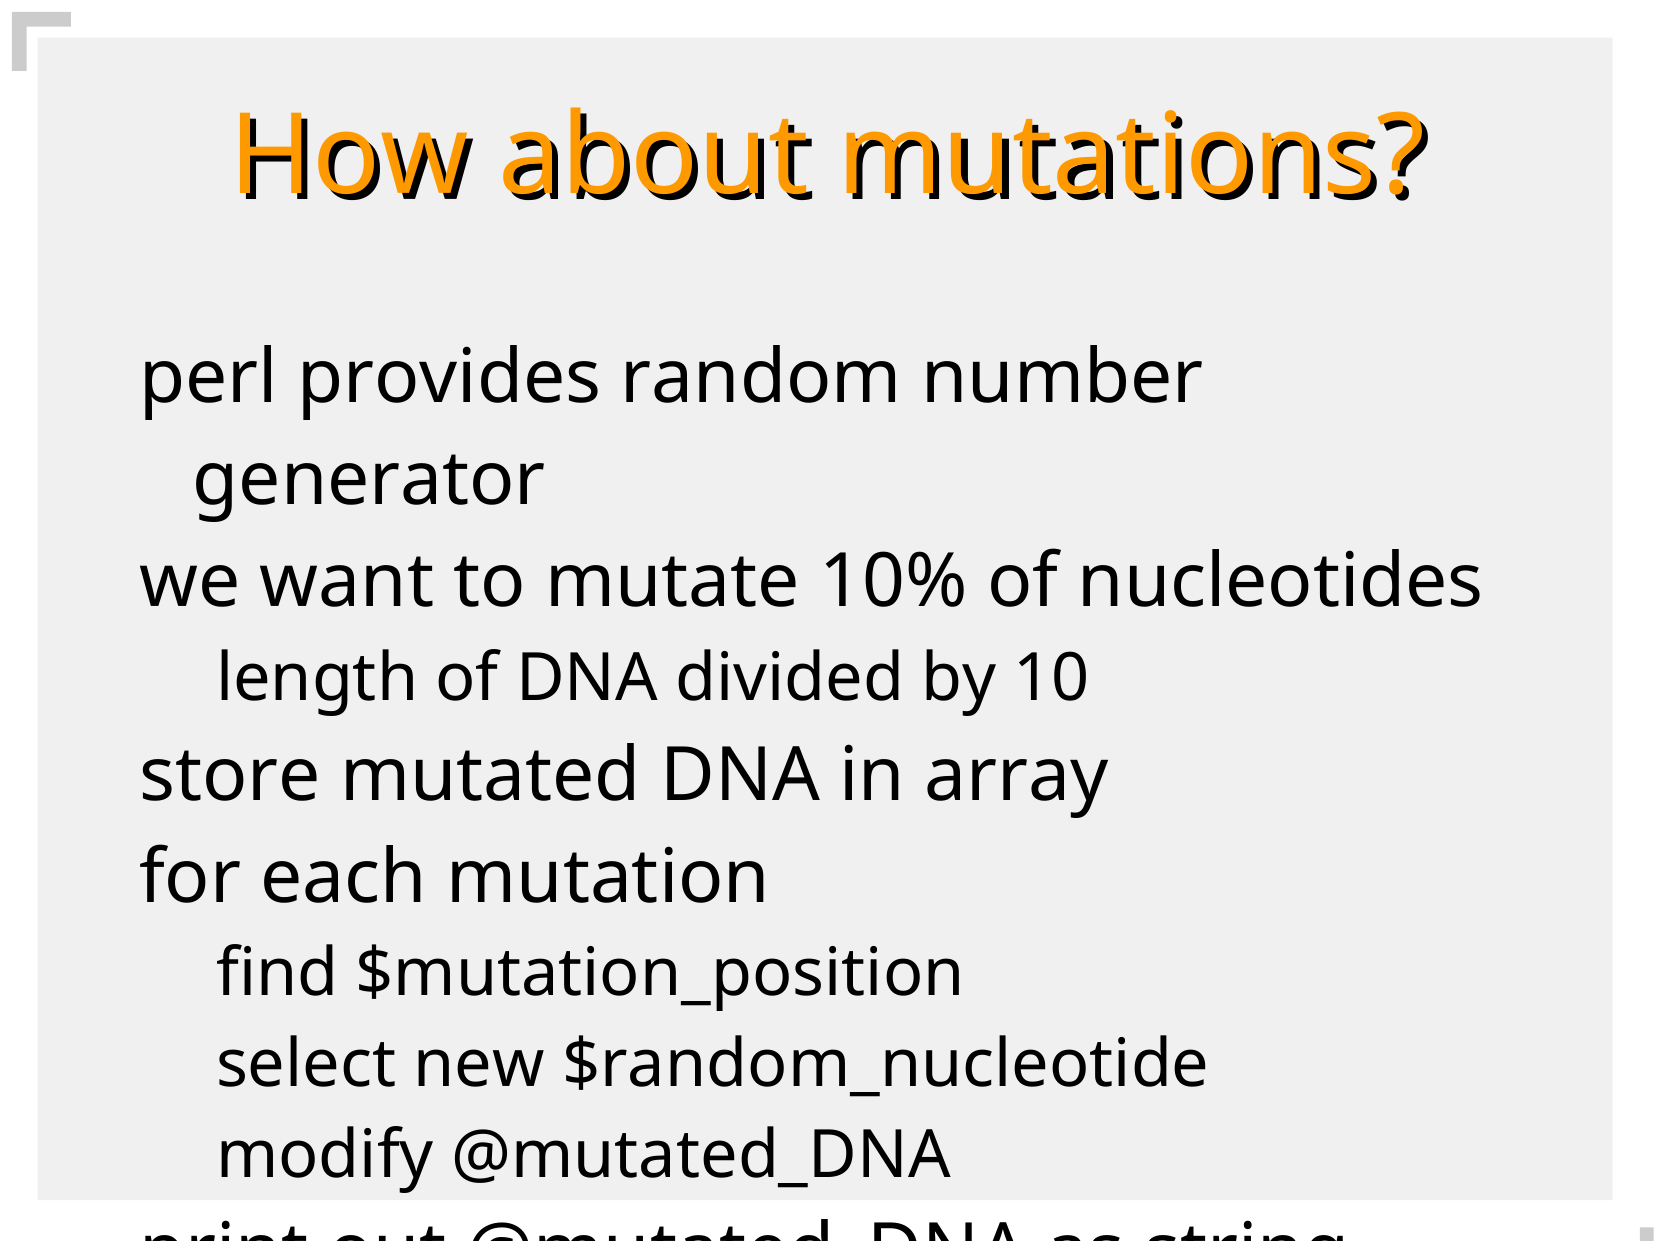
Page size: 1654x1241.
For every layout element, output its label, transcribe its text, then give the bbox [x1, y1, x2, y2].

list perl provides random number generator we want to mutate 10% of nucleotides length of DNA divided by 10 store mutated DNA in array for each mutation find $mutation_position select new $random_nucleotide modify @mutated_DNA print out @mutated_DNA as string [121, 322, 1561, 1132]
title How about mutations? [121, 46, 1534, 254]
